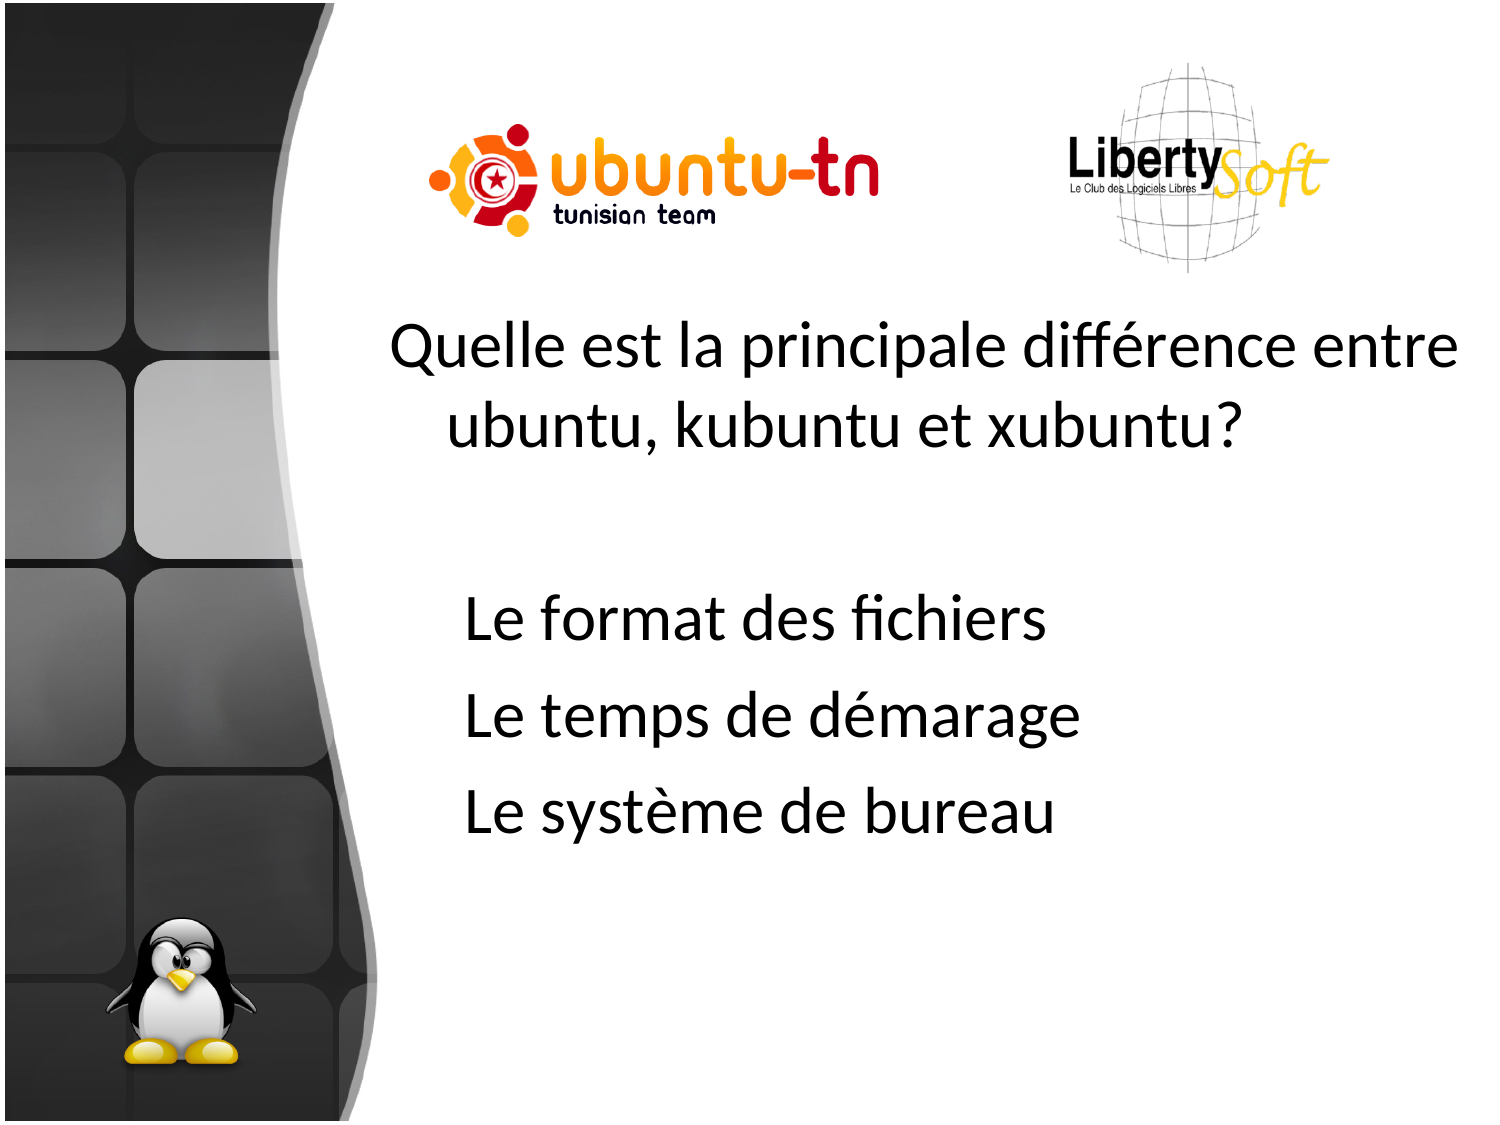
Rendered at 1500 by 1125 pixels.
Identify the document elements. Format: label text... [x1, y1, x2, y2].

picture [0, 0, 1500, 1125]
text_box Quelle est la principale différence entre ubuntu, kubuntu et xubuntu? Le format des fichiers Le temps de démarage Le système de bureau [375, 292, 1500, 1036]
title [339, 45, 1425, 233]
